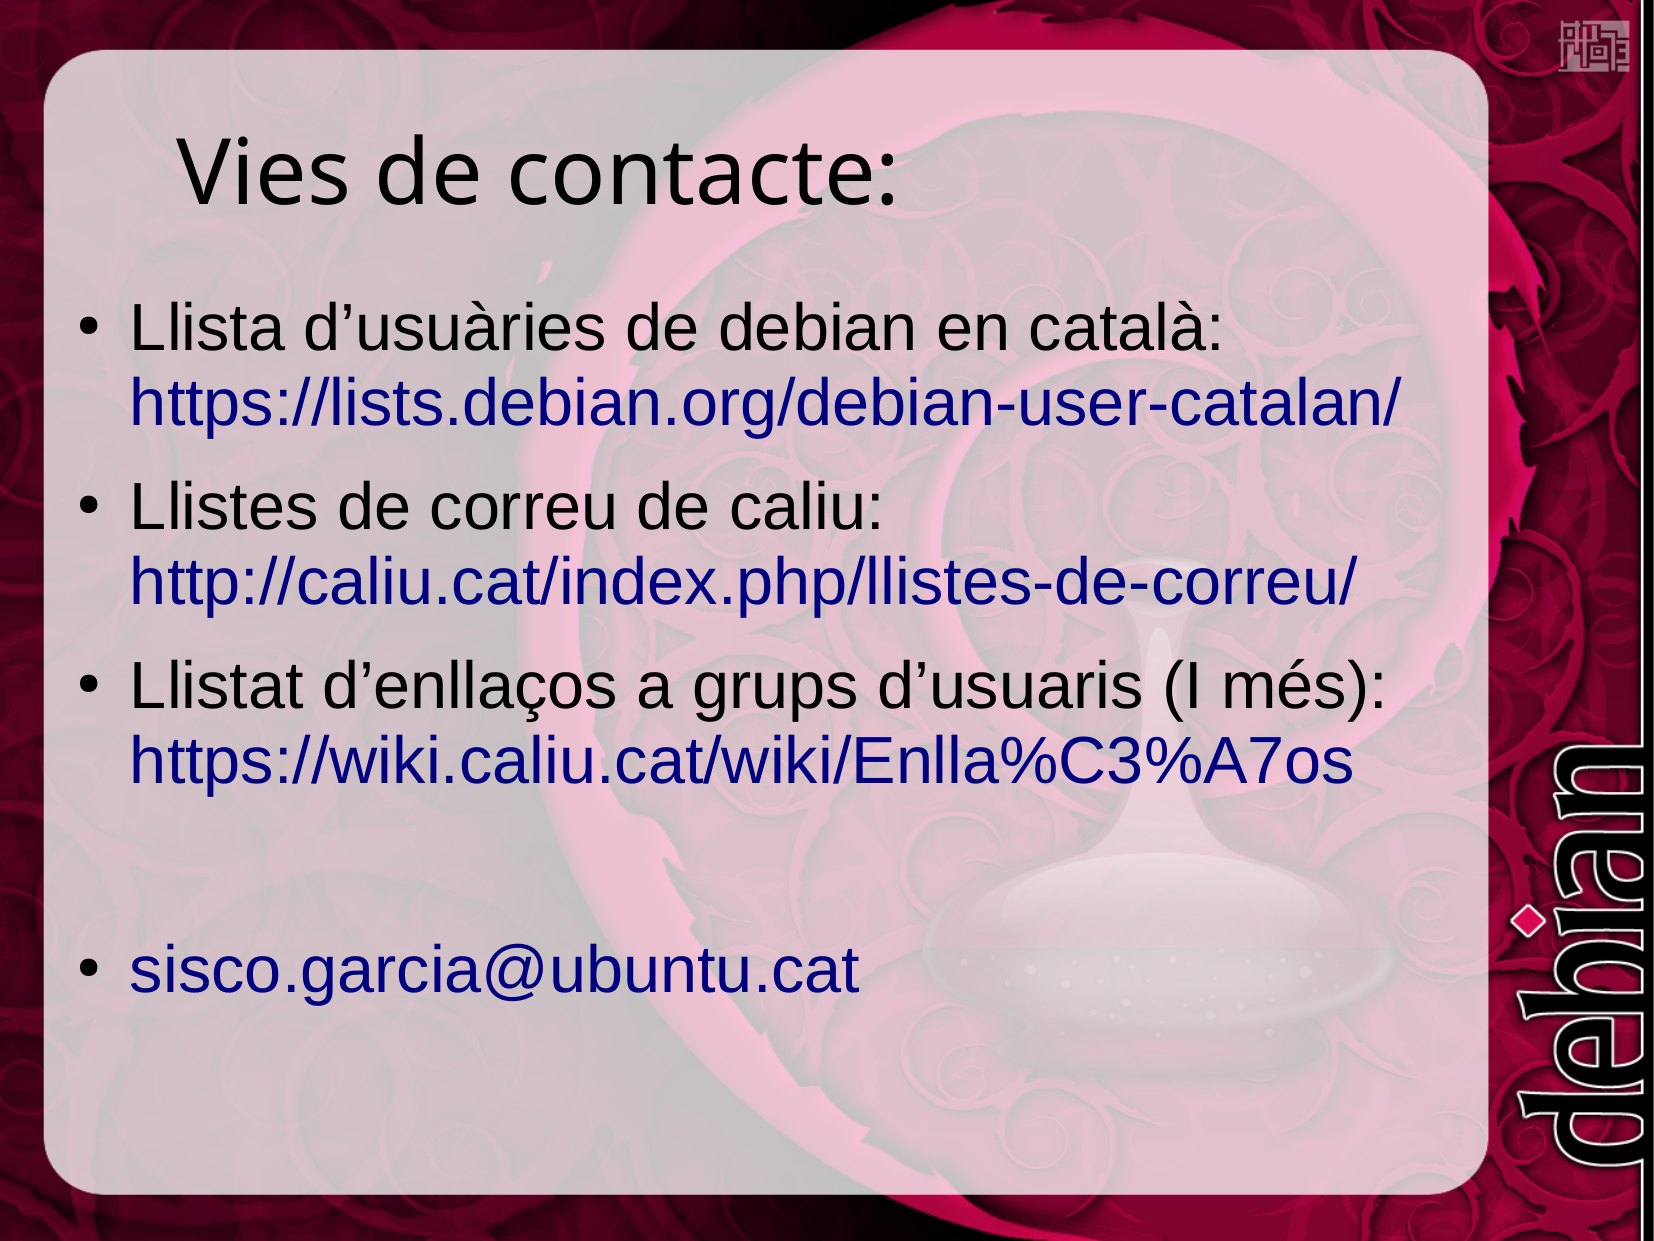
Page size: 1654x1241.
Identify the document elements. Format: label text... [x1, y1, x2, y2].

list Llista d’usuàries de debian en català: https://lists.debian.org/debian-user-catalan/ Llistes de correu de caliu: http://caliu.cat/index.php/llistes-de-correu/ Llistat d’enllaços a grups d’usuaris (I més): https://wiki.caliu.cat/wiki/Enlla%C3%A7os sisco.garcia@ubuntu.cat [59, 290, 1477, 1109]
picture [0, 0, 1654, 1241]
title Vies de contacte: [144, 88, 1152, 250]
